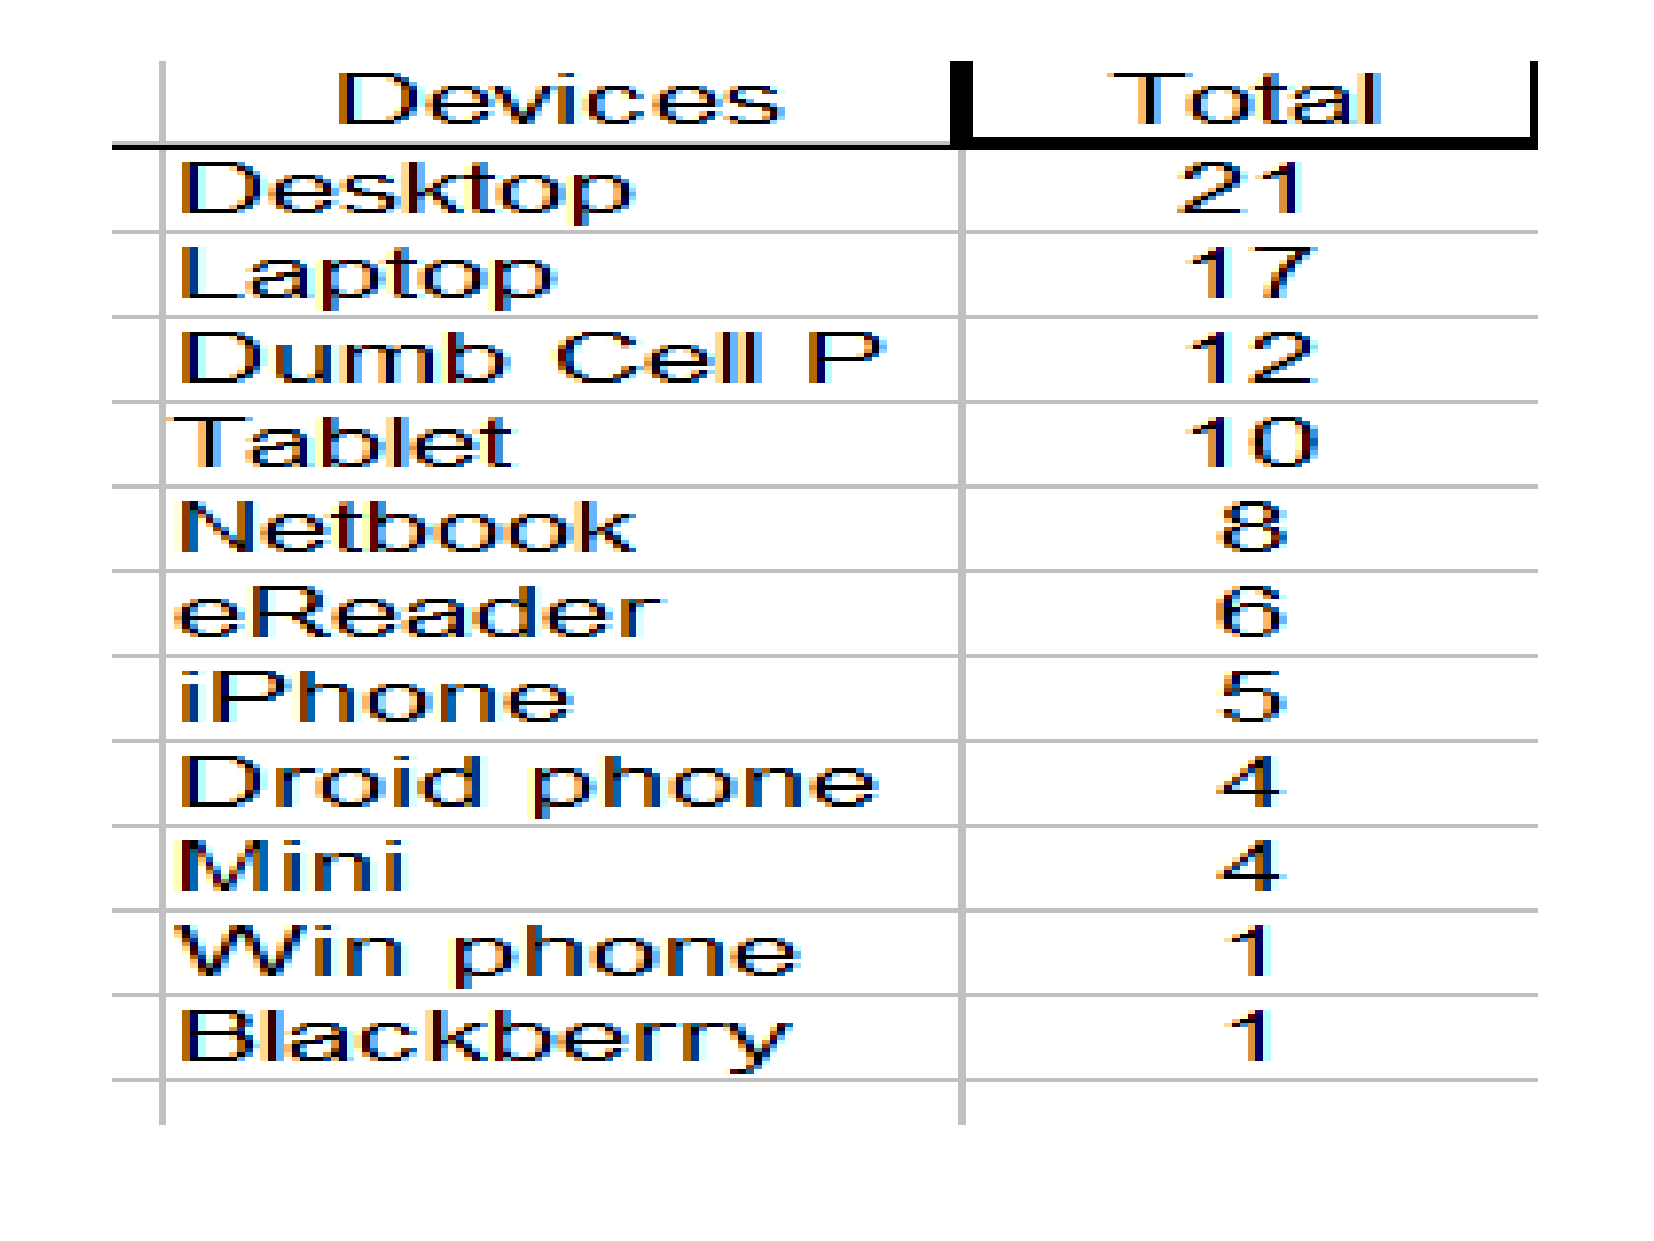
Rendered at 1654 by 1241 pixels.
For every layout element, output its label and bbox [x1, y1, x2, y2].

picture [112, 61, 1538, 1126]
